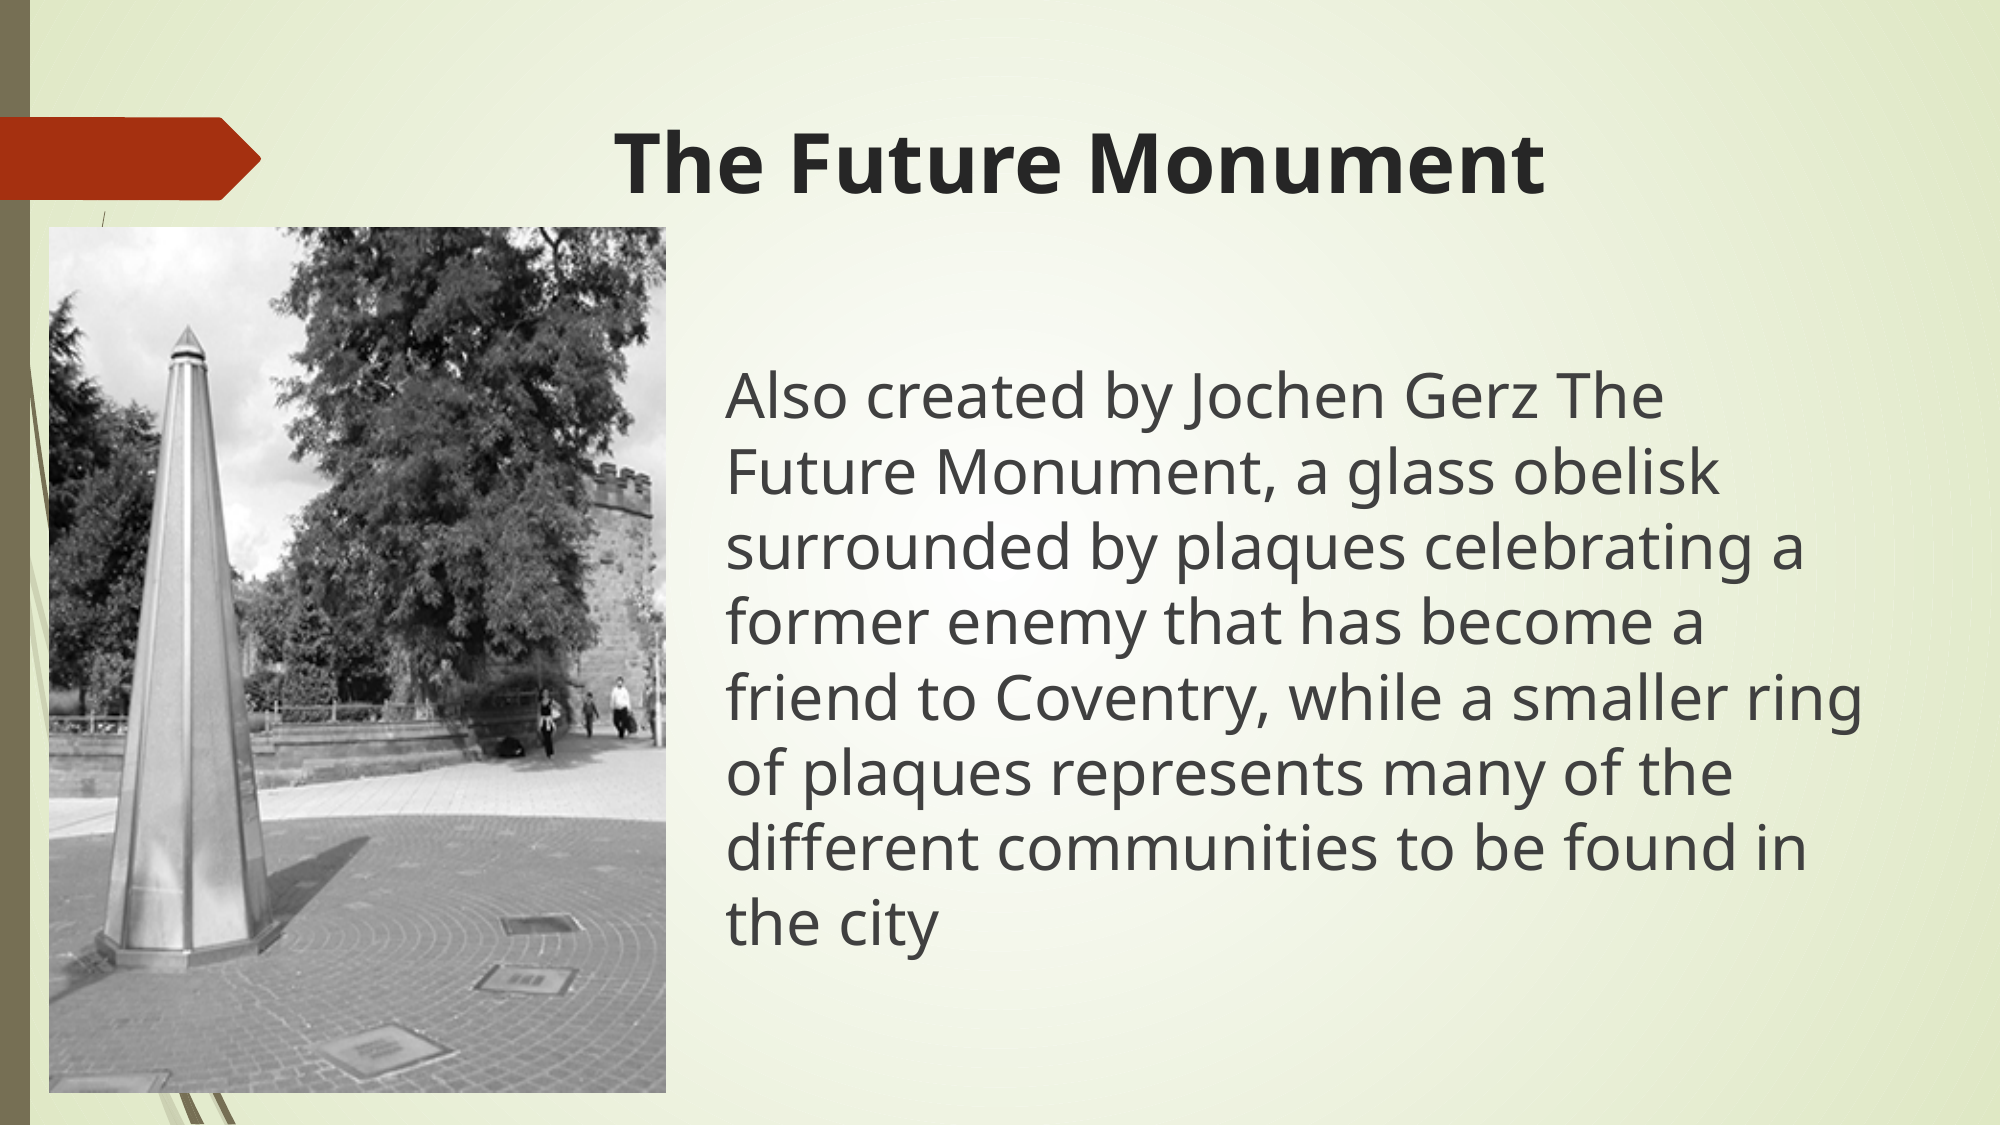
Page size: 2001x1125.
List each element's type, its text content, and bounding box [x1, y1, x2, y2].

list Also created by Jochen Gerz The Future Monument, a glass obelisk surrounded by plaques celebrating a former enemy that has become a friend to Coventry, while a smaller ring of plaques represents many of the different communities to be found in the city [710, 348, 1888, 969]
title The Future Monument [274, 102, 1888, 313]
picture [49, 227, 666, 1093]
